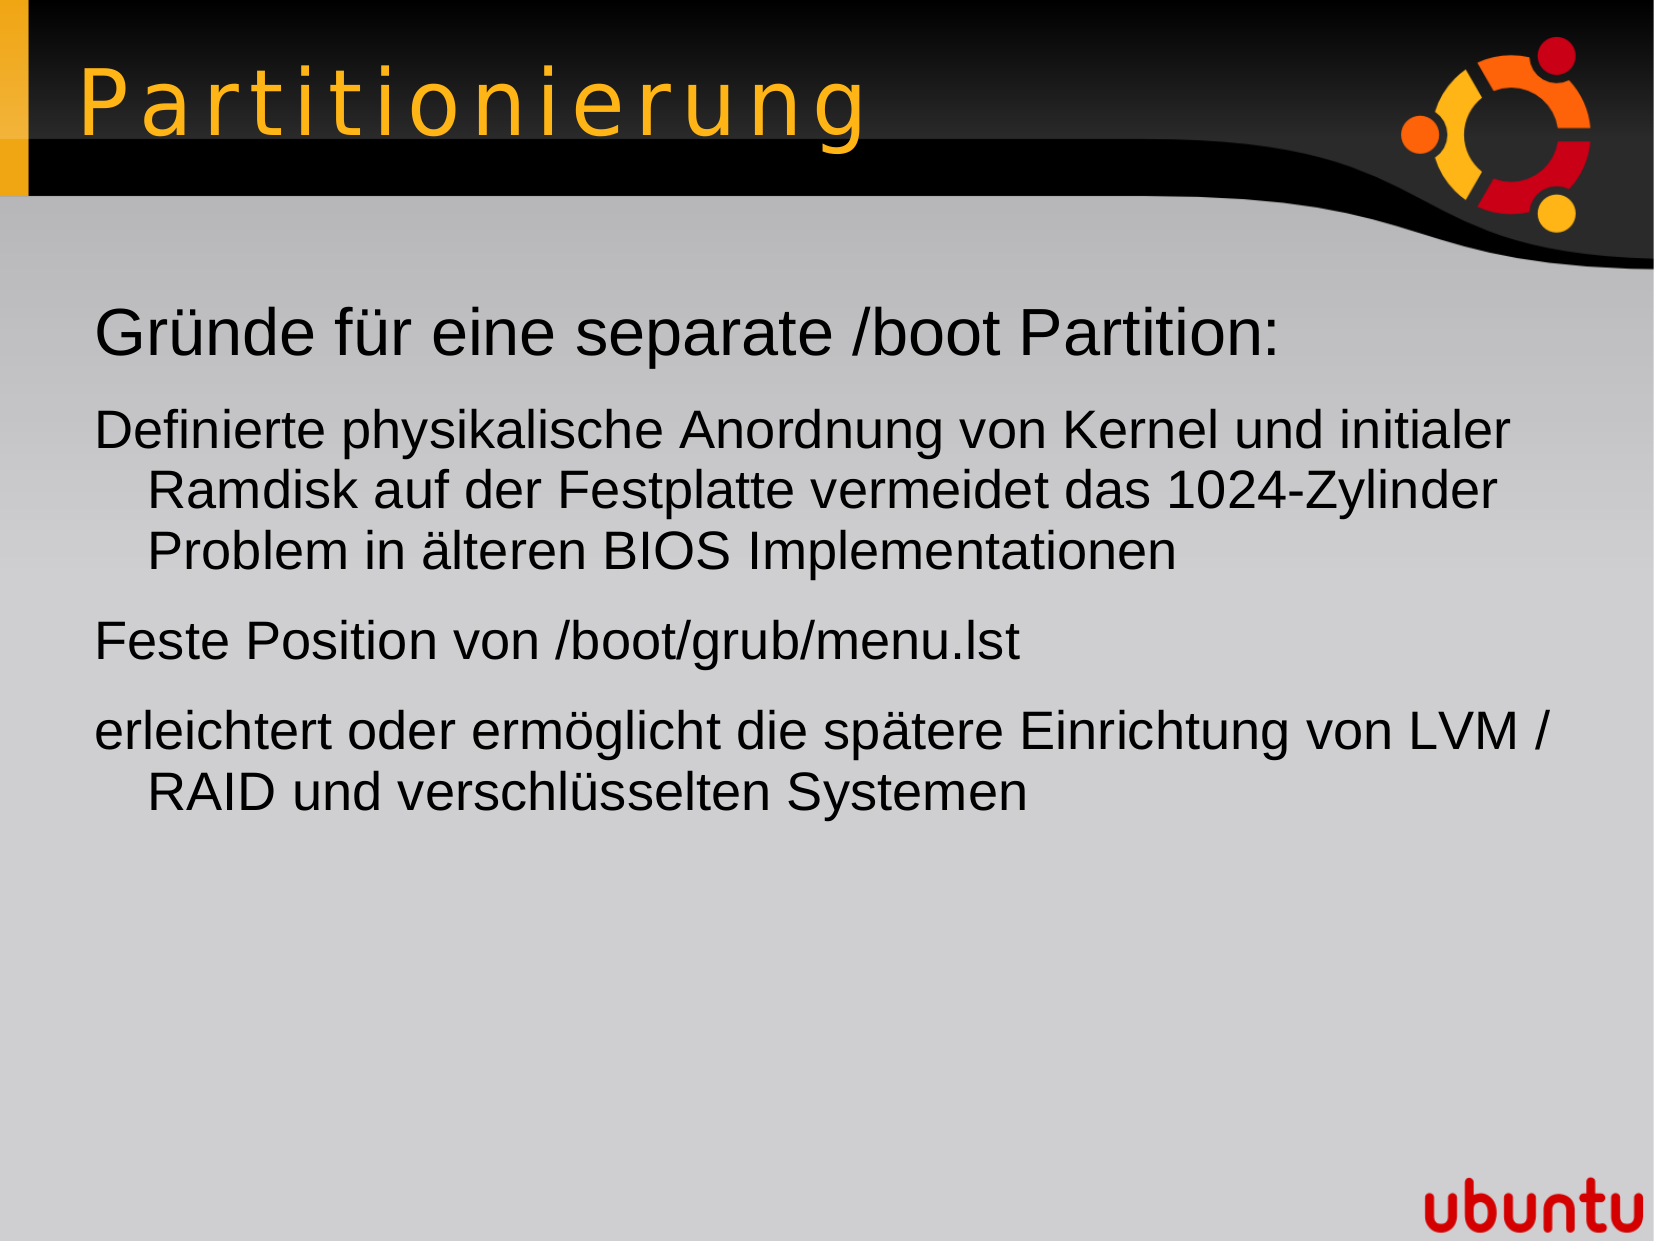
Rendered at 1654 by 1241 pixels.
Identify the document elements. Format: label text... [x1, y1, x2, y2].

list Gründe für eine separate /boot Partition: Definierte physikalische Anordnung von Kernel und initialer Ramdisk auf der Festplatte vermeidet das 1024-Zylinder Problem in älteren BIOS Implementationen Feste Position von /boot/grub/menu.lst erleichtert oder ermöglicht die spätere Einrichtung von LVM / RAID und verschlüsselten Systemen [76, 295, 1565, 1021]
picture [0, 0, 1654, 1241]
title Partitionierung [76, 0, 1300, 208]
